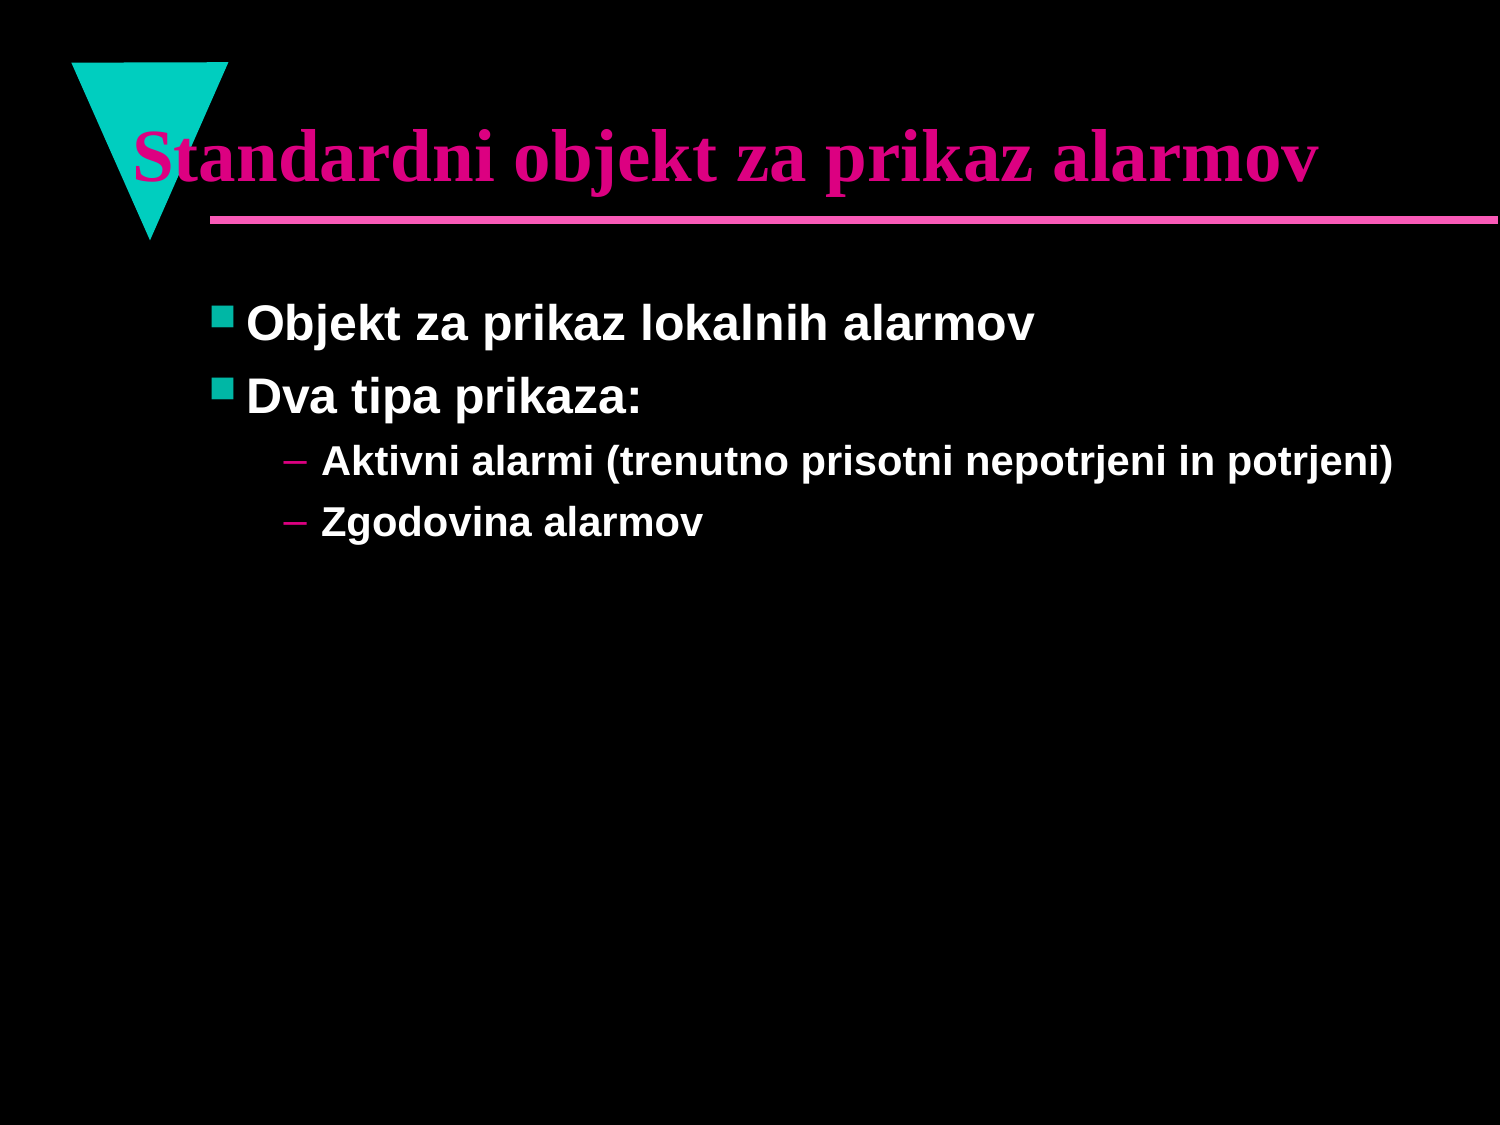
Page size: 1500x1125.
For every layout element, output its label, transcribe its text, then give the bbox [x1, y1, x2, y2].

list Objekt za prikaz lokalnih alarmov Dva tipa prikaza: Aktivni alarmi (trenutno prisotni nepotrjeni in potrjeni) Zgodovina alarmov [118, 289, 1500, 963]
title Standardni objekt za prikaz alarmov [117, 63, 1500, 251]
